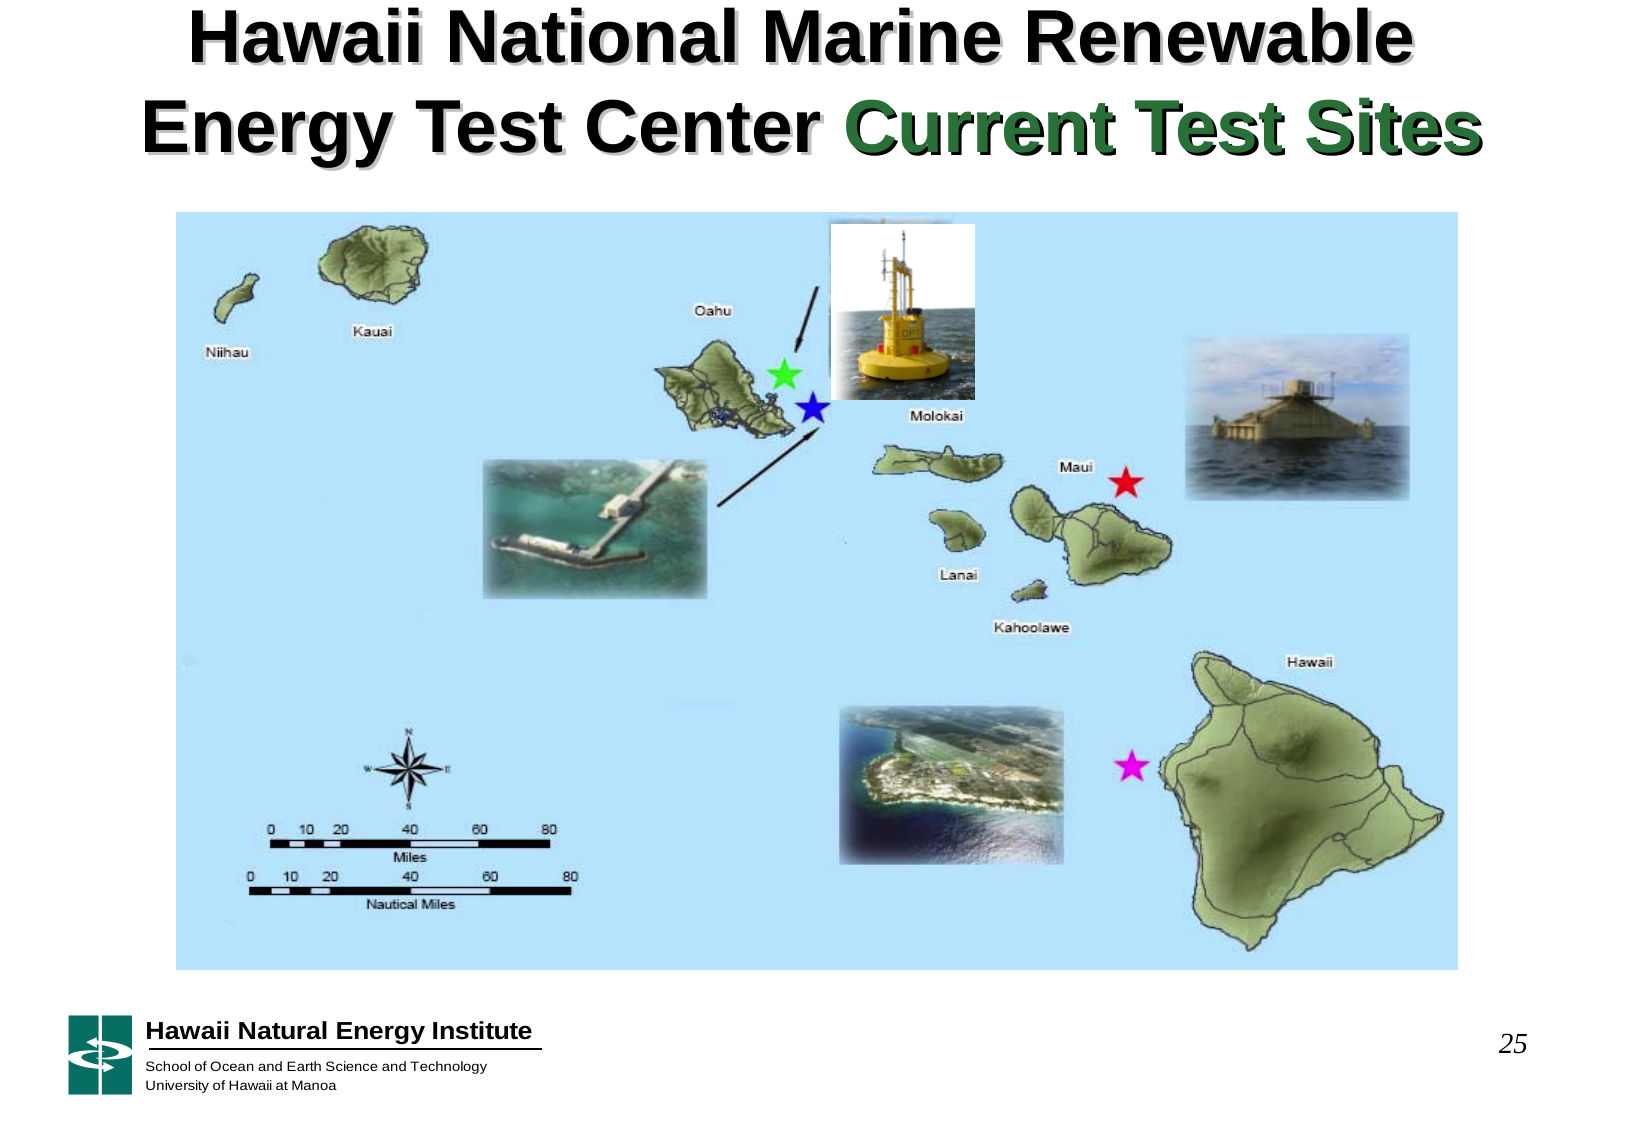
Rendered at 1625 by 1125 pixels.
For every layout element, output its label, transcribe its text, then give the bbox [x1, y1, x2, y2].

text_box <編號> [1164, 1016, 1544, 1096]
title Hawaii National Marine Renewable Energy Test Center Current Test Sites [49, 0, 1575, 155]
picture [176, 212, 1458, 971]
